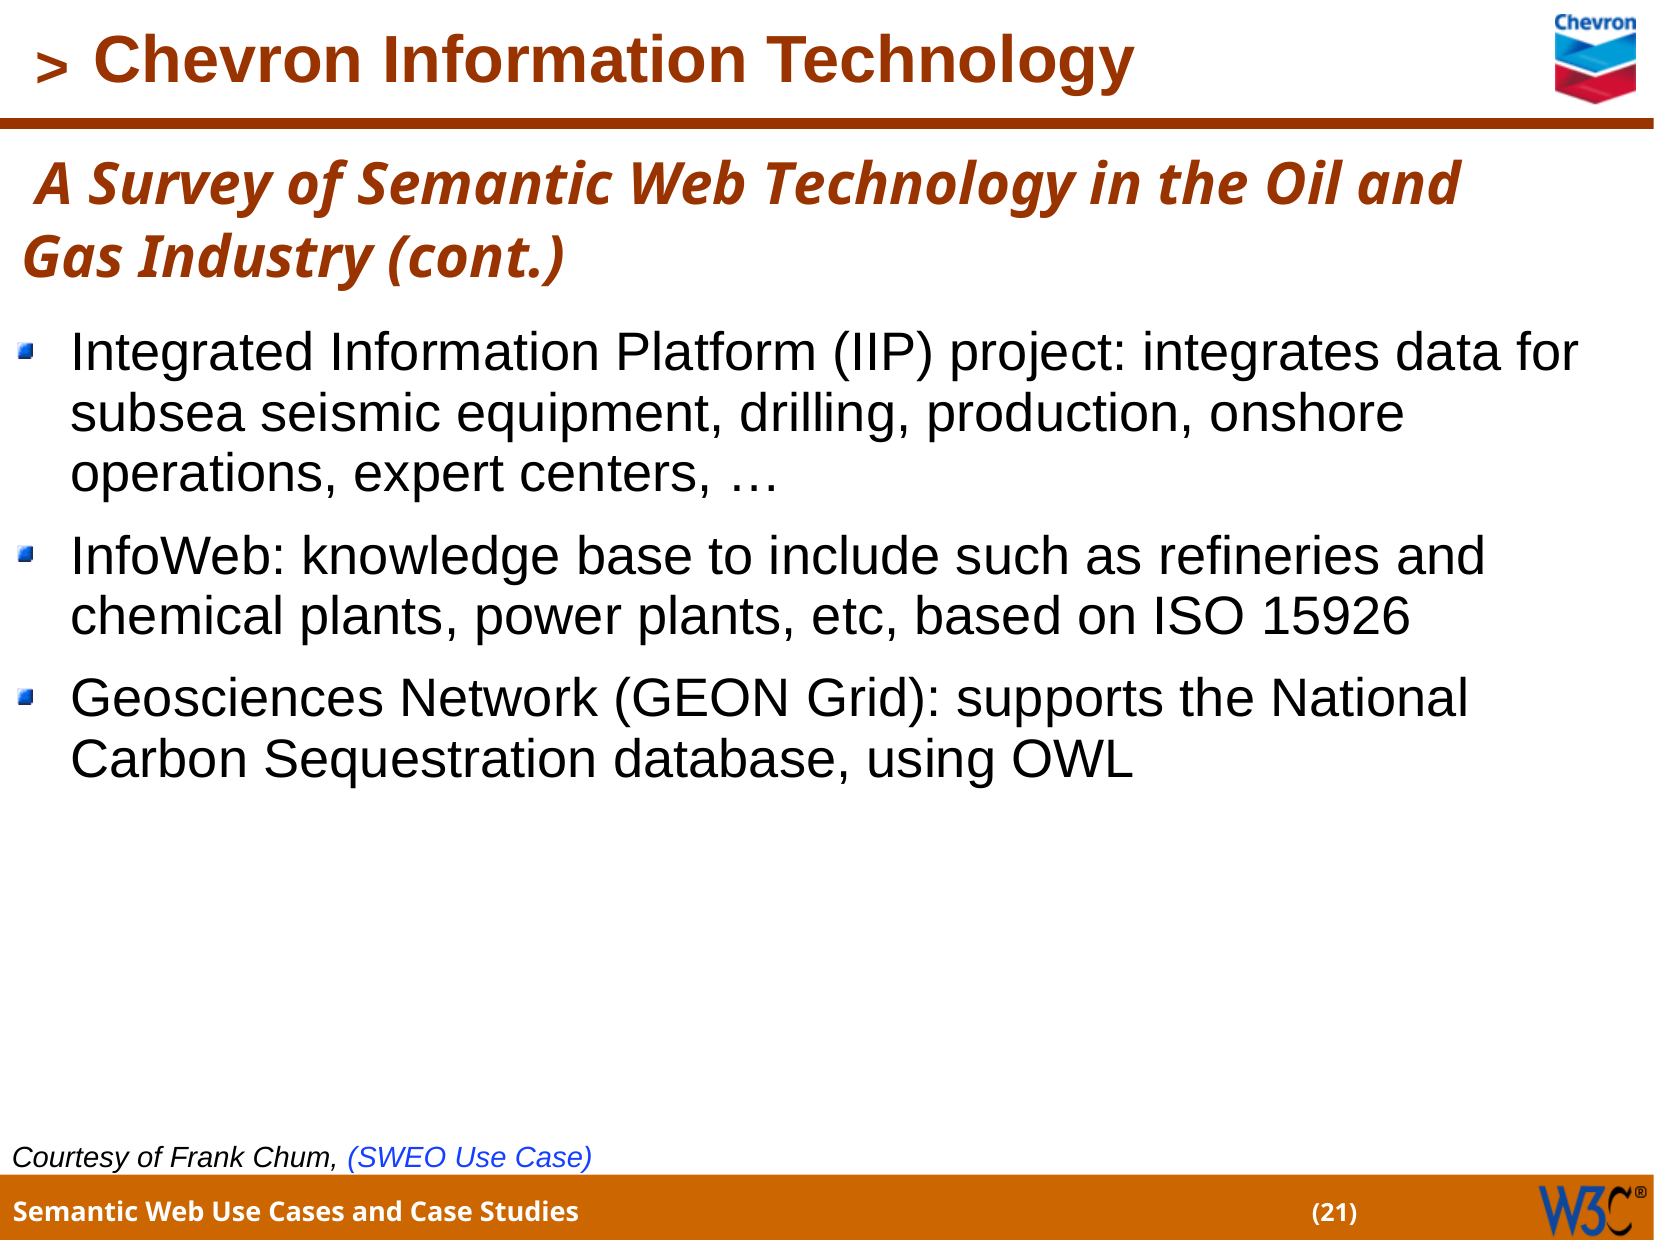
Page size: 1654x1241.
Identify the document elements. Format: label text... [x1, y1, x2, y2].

text_box Courtesy of Frank Chum, (SWEO Use Case) [11, 1139, 1514, 1173]
text_box A Survey of Semantic Web Technology in the Oil and Gas Industry (cont.) [21, 143, 1563, 289]
picture [1535, 1183, 1651, 1240]
title Chevron Information Technology [93, 0, 1493, 119]
picture [1555, 59, 1636, 106]
list Integrated Information Platform (IIP) project: integrates data for subsea seismic equipment, drilling, production, onshore operations, expert centers, … InfoWeb: knowledge base to include such as refineries and chemical plants, power plants, etc, based on ISO 15926 Geosciences Network (GEON Grid): supports the National Carbon Sequestration database, using OWL [0, 318, 1595, 1002]
picture [1555, 14, 1636, 54]
